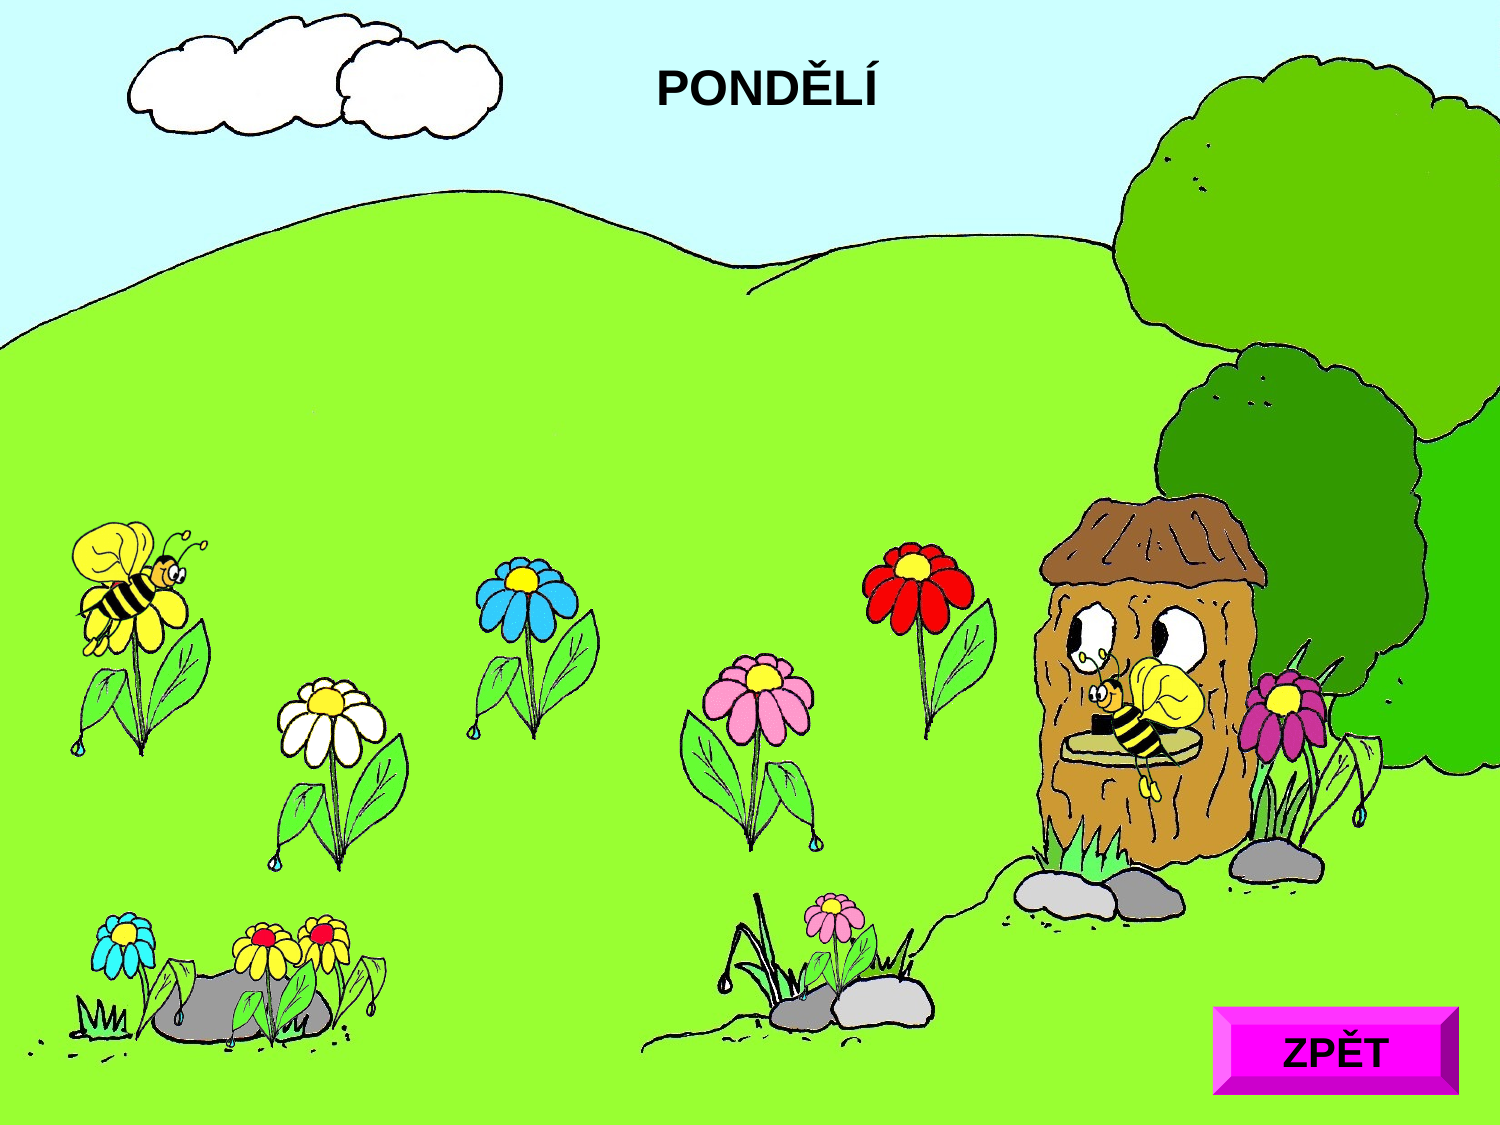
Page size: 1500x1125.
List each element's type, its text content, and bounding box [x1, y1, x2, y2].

picture [0, 0, 1500, 1125]
text_box ZPĚT [1232, 1025, 1440, 1076]
text_box PONDĚLÍ [573, 47, 961, 124]
